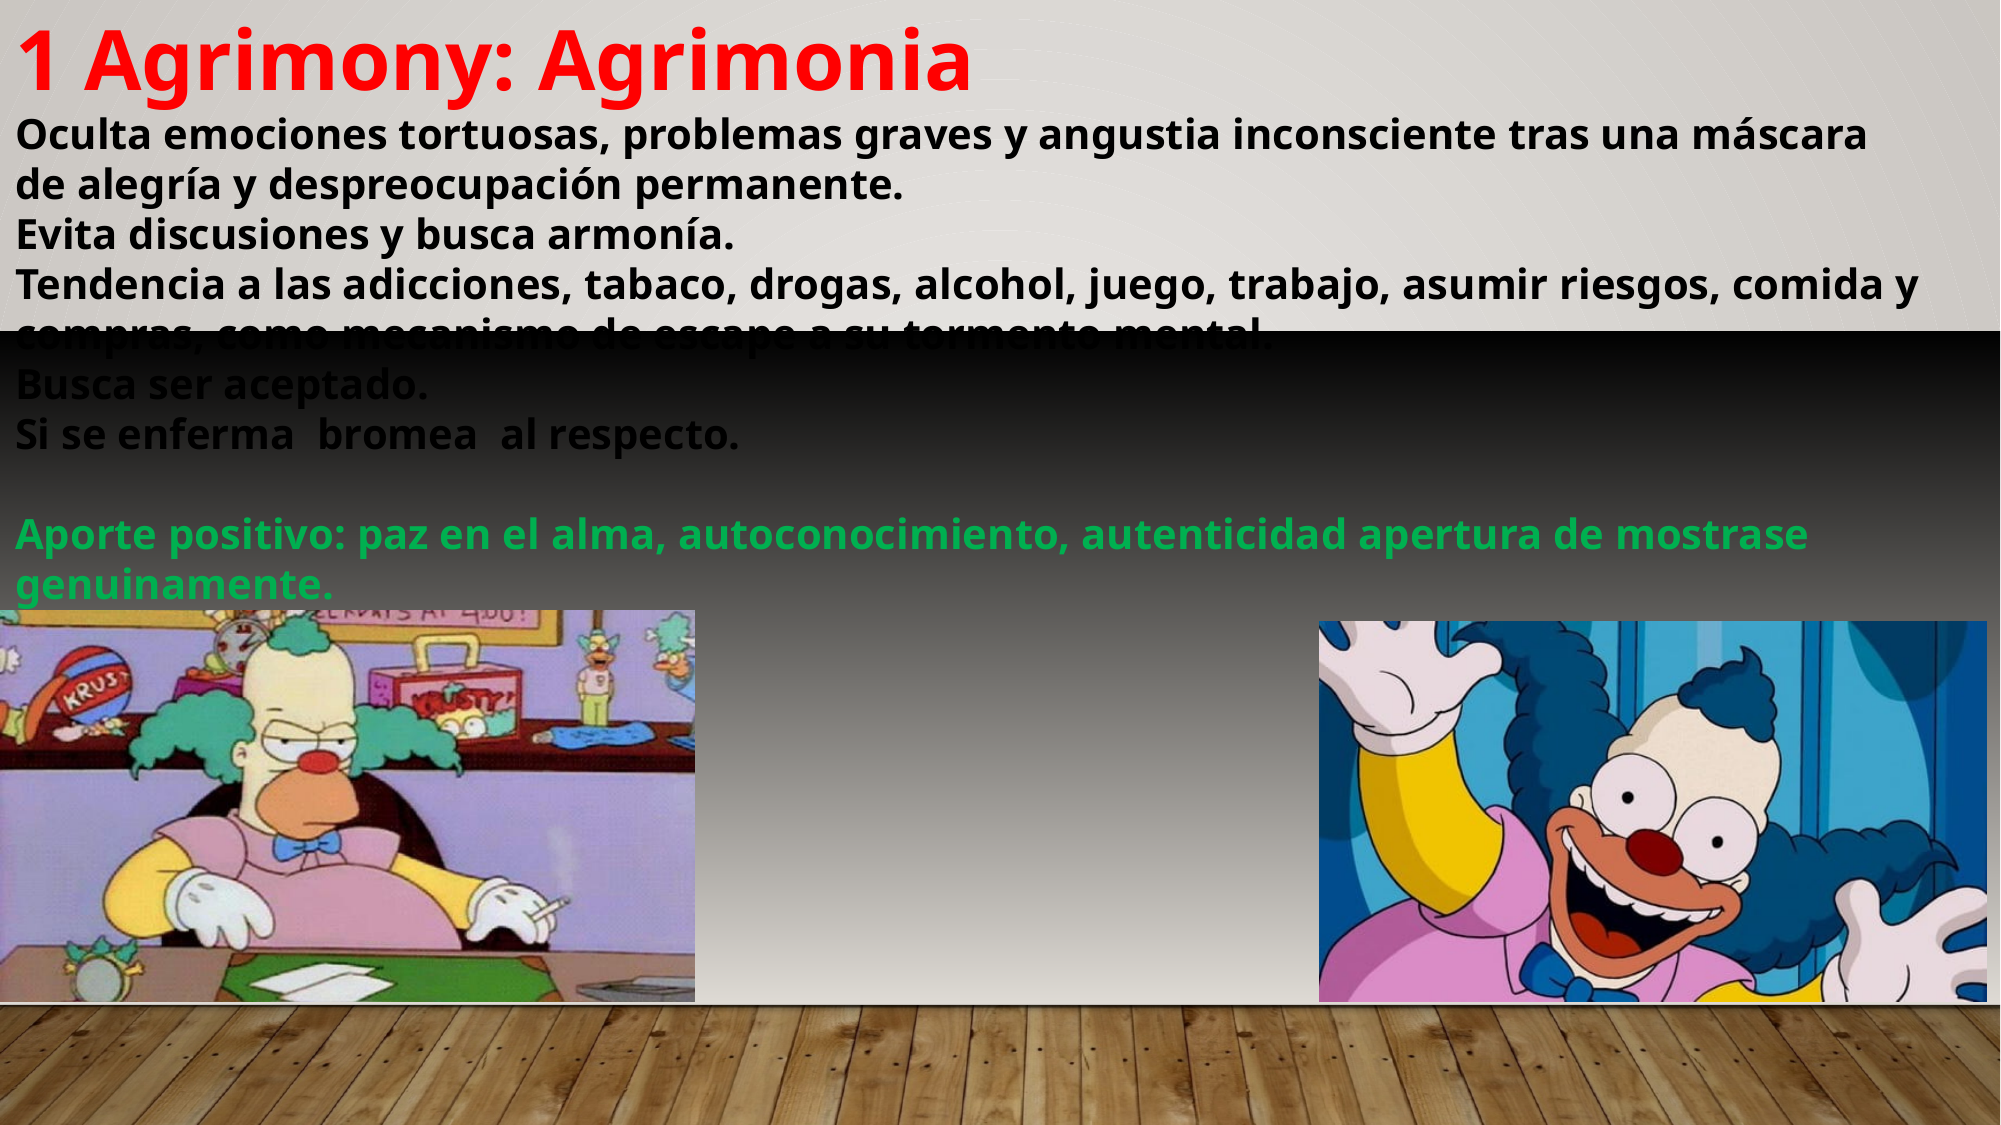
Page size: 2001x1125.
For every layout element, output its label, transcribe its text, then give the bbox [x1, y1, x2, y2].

picture [0, 610, 695, 1002]
picture [1319, 622, 1987, 1002]
text_box 1 Agrimony: Agrimonia Oculta emociones tortuosas, problemas graves y angustia inconsciente tras una máscara de alegría y despreocupación permanente. Evita discusiones y busca armonía. Tendencia a las adicciones, tabaco, drogas, alcohol, juego, trabajo, asumir riesgos, comida y compras, como mecanismo de escape a su tormento mental. Busca ser aceptado. Si se enferma bromea al respecto. Aporte positivo: paz en el alma, autoconocimiento, autenticidad apertura de mostrase genuinamente. [0, 0, 1942, 660]
